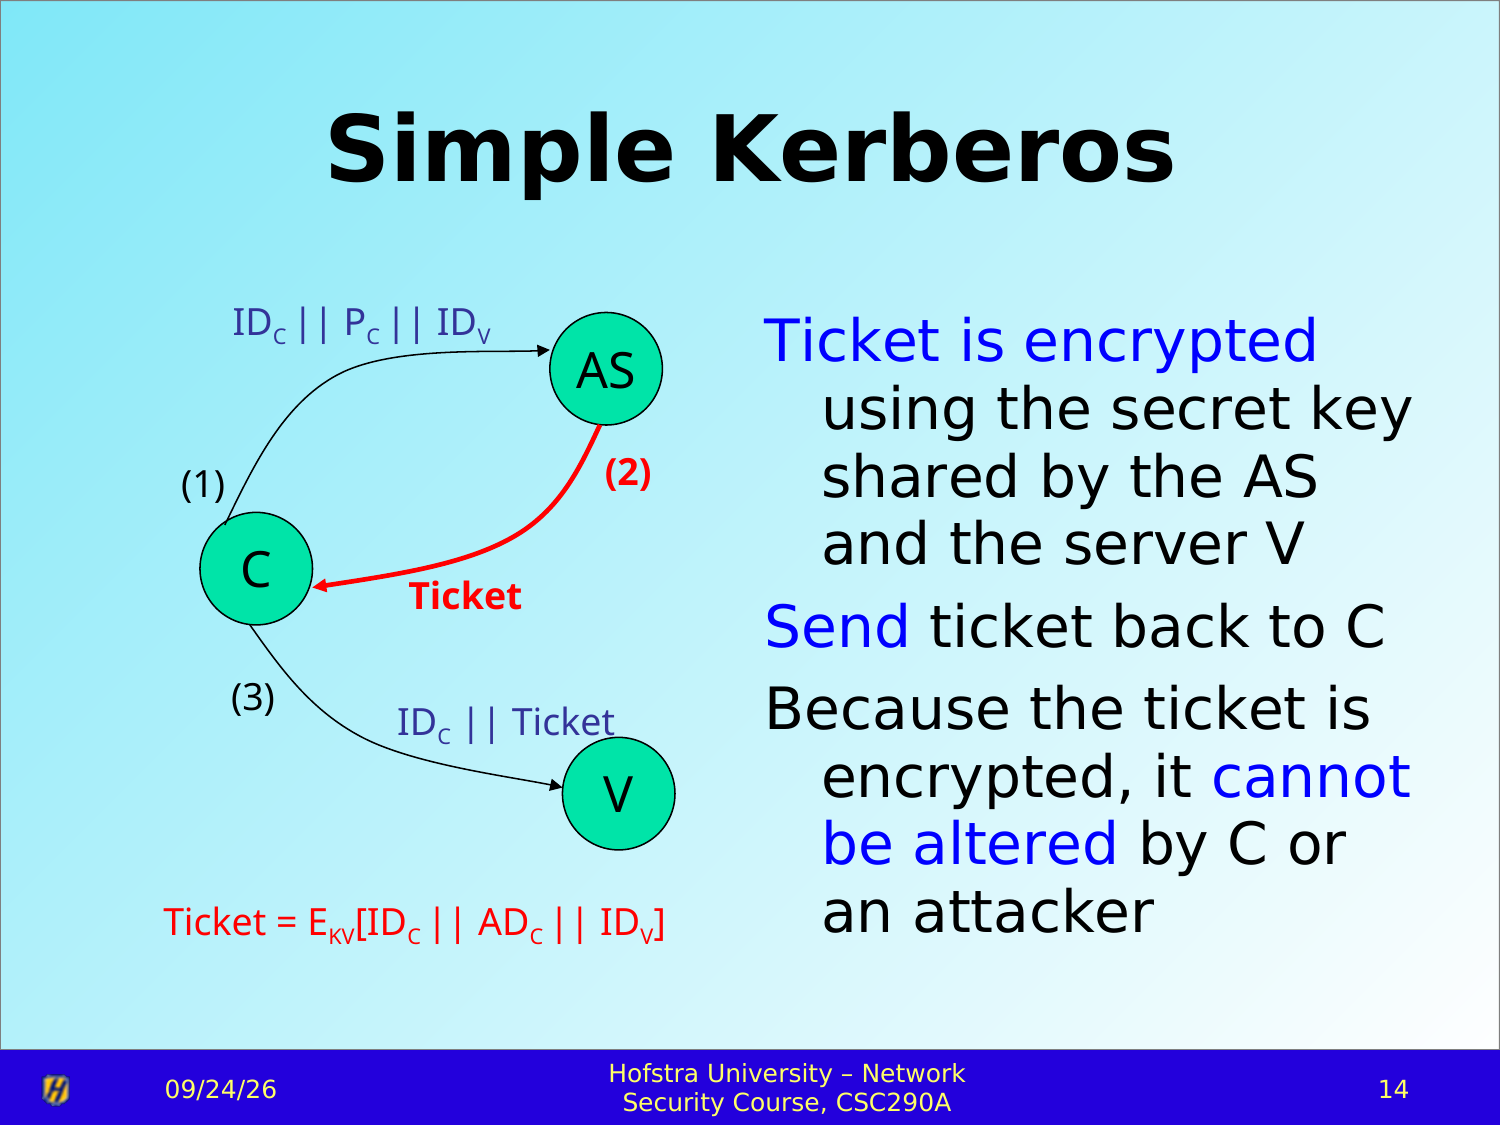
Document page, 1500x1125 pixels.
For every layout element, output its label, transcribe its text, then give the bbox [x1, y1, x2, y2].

text_box IDC || PC || IDV [217, 287, 516, 359]
picture [37, 1072, 76, 1110]
text_box (1) [166, 449, 250, 517]
text_box IDC || Ticket [382, 687, 640, 759]
text_box C [199, 512, 313, 625]
text_box (2) [589, 437, 677, 504]
text_box AS [549, 312, 663, 426]
text_box (3) [216, 662, 300, 729]
text_box V [562, 741, 676, 850]
text_box Ticket = EKV[IDC || ADC || IDV] [148, 887, 691, 959]
title Simple Kerberos [112, 84, 1391, 212]
list Ticket is encrypted using the secret key shared by the AS and the server V Send ticket back to C Because the ticket is encrypted, it cannot be altered by C or an attacker [750, 299, 1438, 1022]
text_box Ticket [393, 562, 548, 629]
